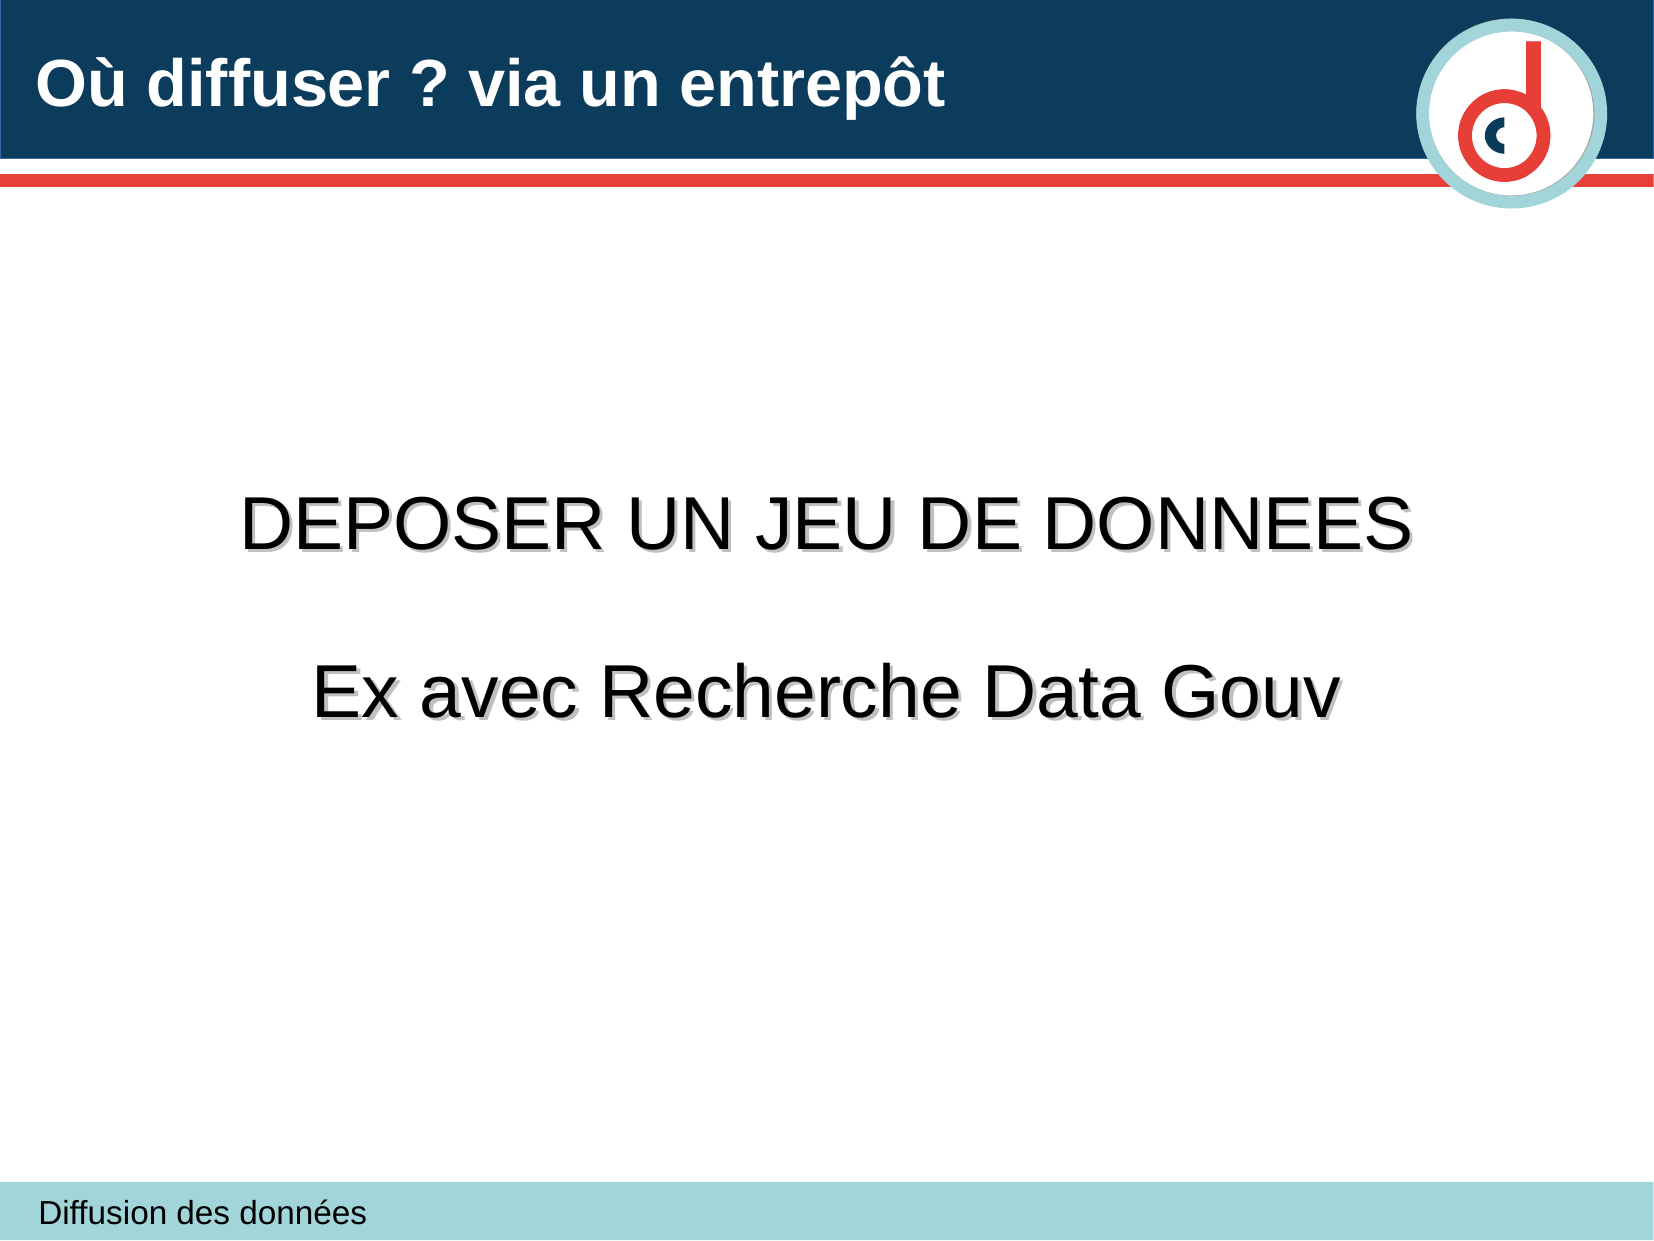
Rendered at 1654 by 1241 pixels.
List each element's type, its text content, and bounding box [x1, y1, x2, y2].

text_box Diffusion des données [23, 1187, 621, 1241]
text_box DEPOSER UN JEU DE DONNEES Ex avec Recherche Data Gouv [29, 413, 1625, 783]
title Où diffuser ? via un entrepôt [35, 11, 1430, 159]
